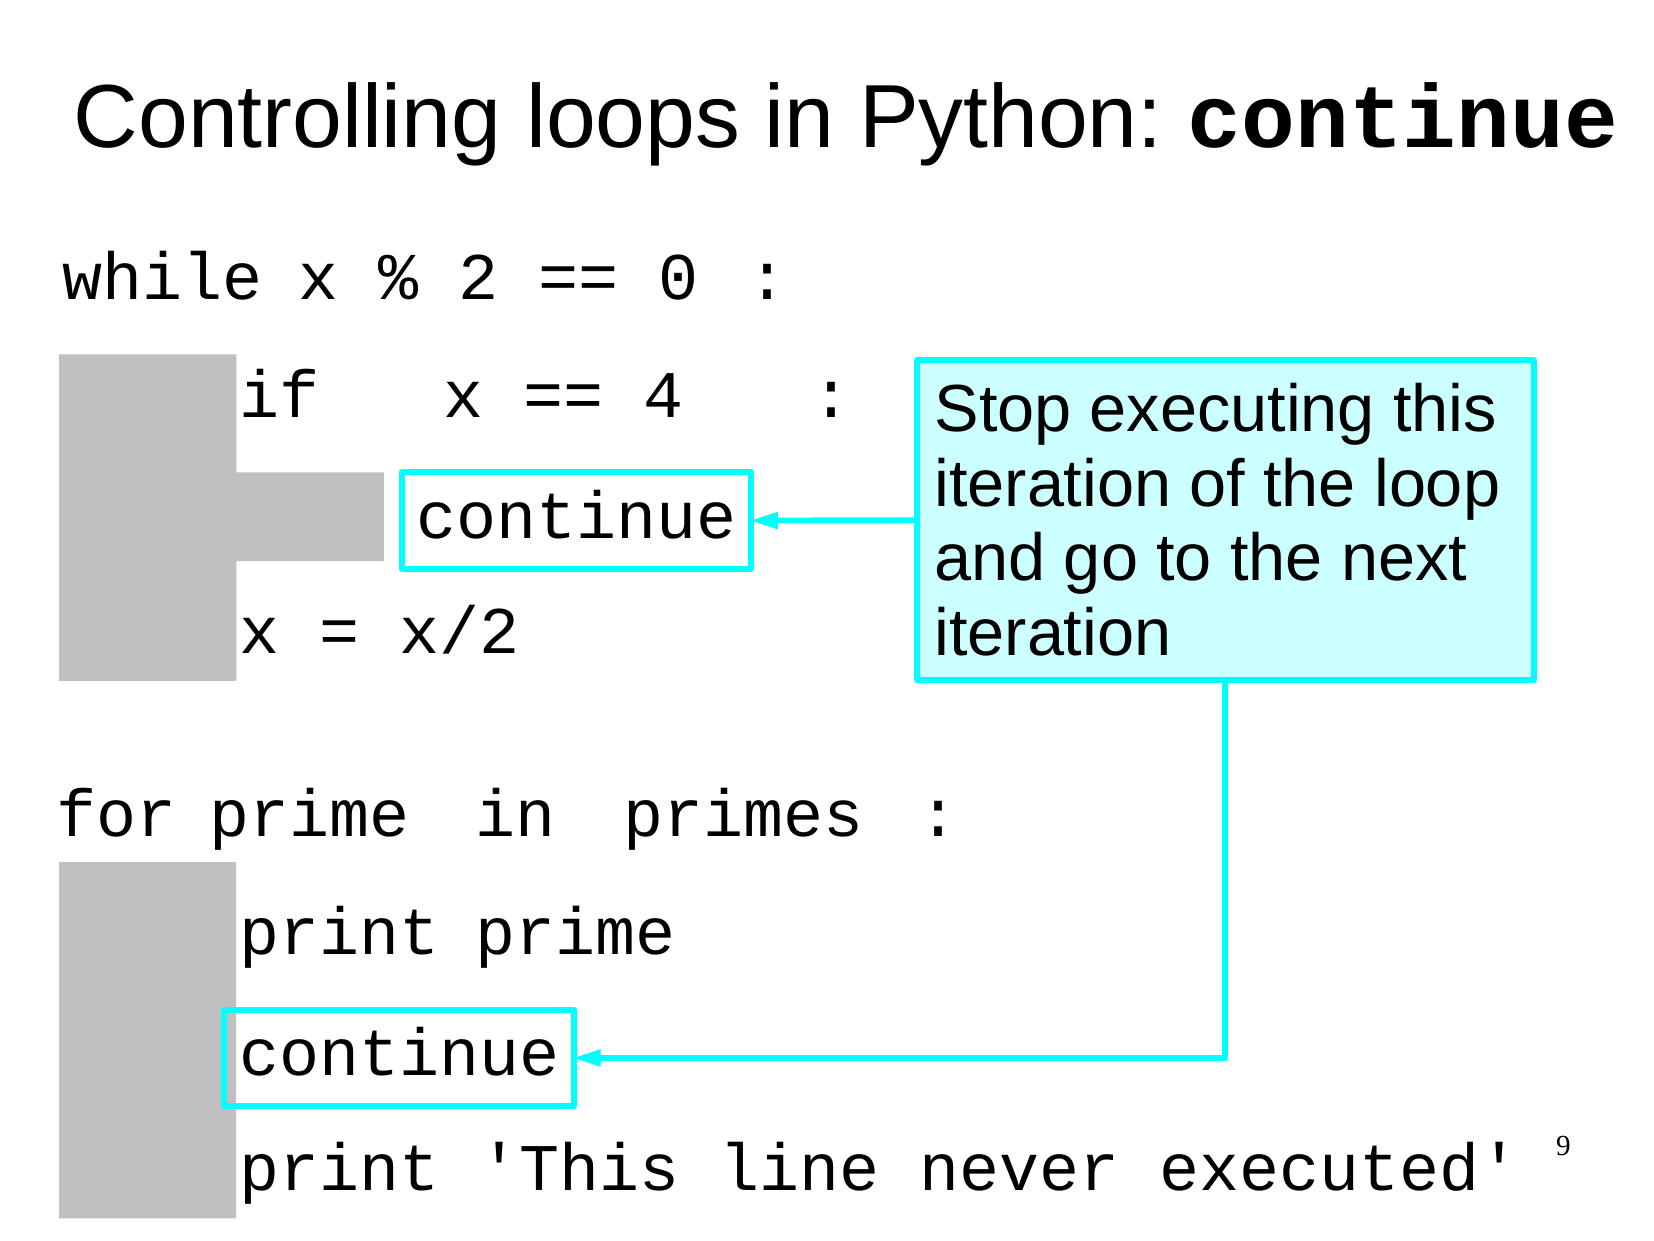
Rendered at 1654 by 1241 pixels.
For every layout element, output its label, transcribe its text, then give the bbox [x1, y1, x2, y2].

text_box Stop executing this iteration of the loop and go to the next iteration [916, 360, 1534, 681]
text_box : [903, 773, 974, 864]
text_box prime [194, 773, 425, 864]
text_box x = x/2 [224, 590, 535, 681]
text_box Controlling loops in Python: continue [59, 59, 1633, 182]
text_box x % 2 == 0 [283, 236, 714, 327]
text_box print [237, 891, 455, 983]
text_box prime [460, 891, 691, 983]
text_box : [732, 236, 802, 327]
text_box [59, 354, 384, 681]
text_box while [47, 236, 277, 327]
text_box for [41, 773, 192, 864]
text_box continue [224, 1009, 575, 1107]
text_box [59, 862, 237, 1219]
text_box in [460, 773, 571, 864]
text_box print 'This line never executed' [224, 1127, 1535, 1219]
text_box x == 4 [428, 354, 698, 445]
text_box continue [401, 472, 752, 569]
text_box : [797, 354, 867, 445]
text_box if [224, 354, 335, 445]
text_box primes [608, 773, 878, 864]
